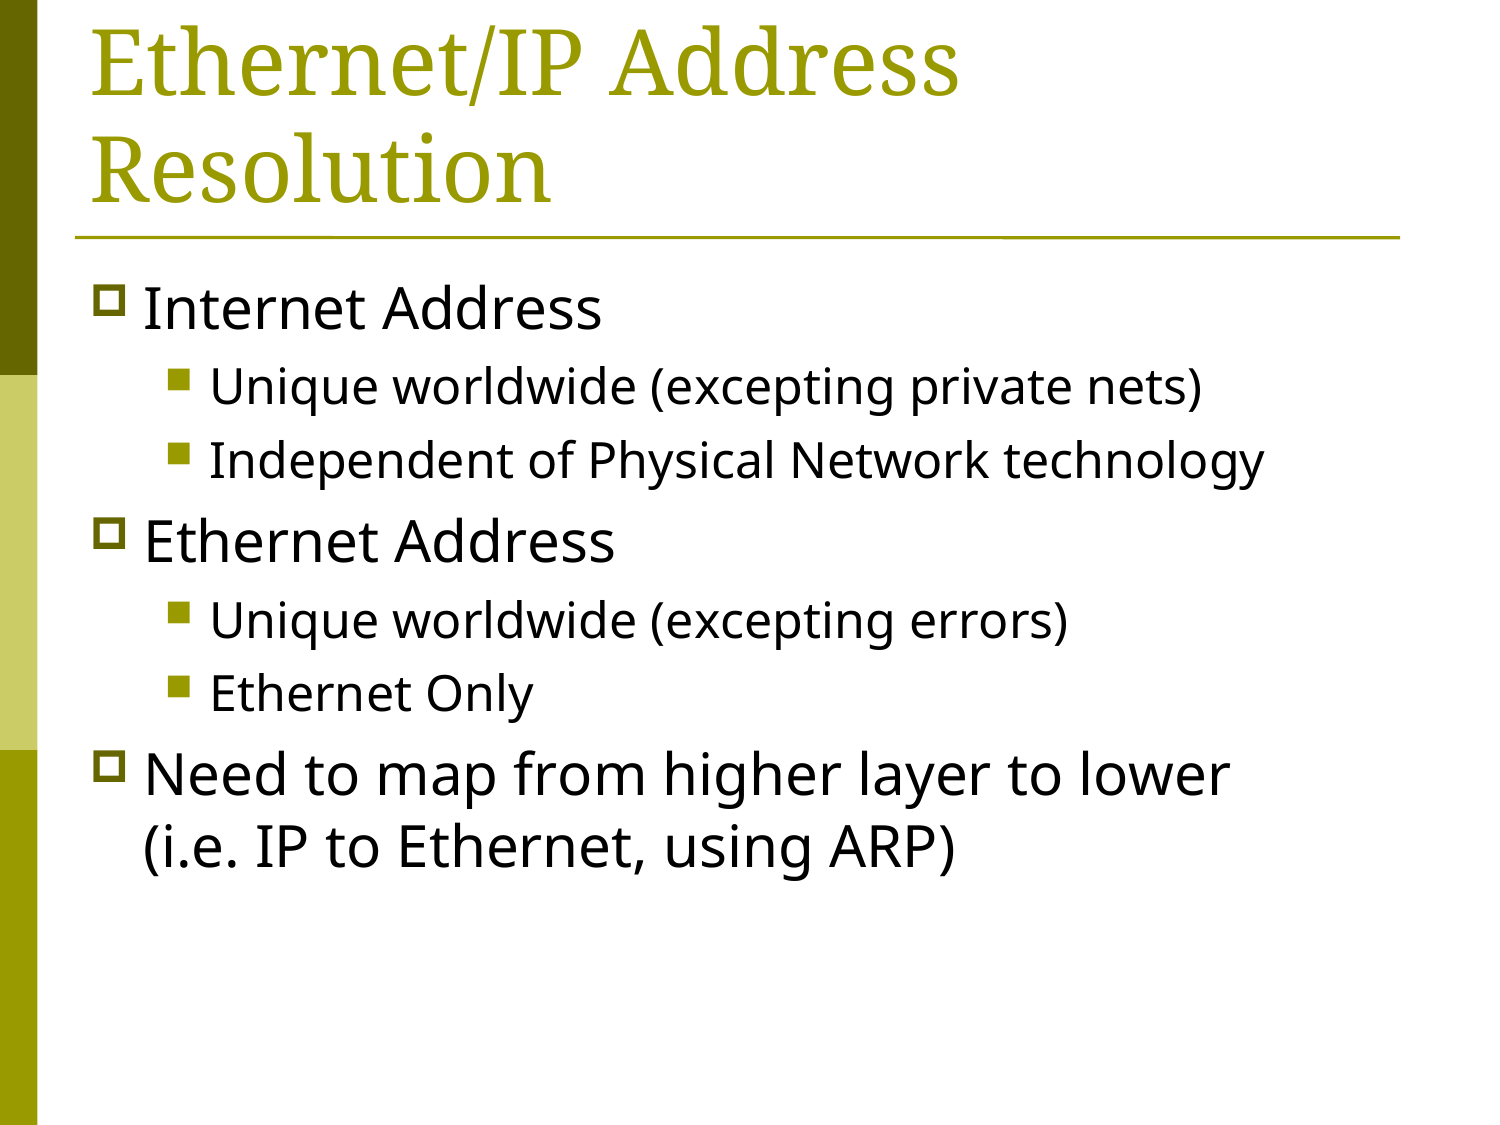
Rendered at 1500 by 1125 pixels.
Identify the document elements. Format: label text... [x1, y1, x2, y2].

title Ethernet/IP Address Resolution [75, 0, 1426, 233]
list Internet Address Unique worldwide (excepting private nets)‏ Independent of Physical Network technology Ethernet Address Unique worldwide (excepting errors)‏ Ethernet Only Need to map from higher layer to lower (i.e. IP to Ethernet, using ARP)‏ [75, 262, 1426, 1006]
